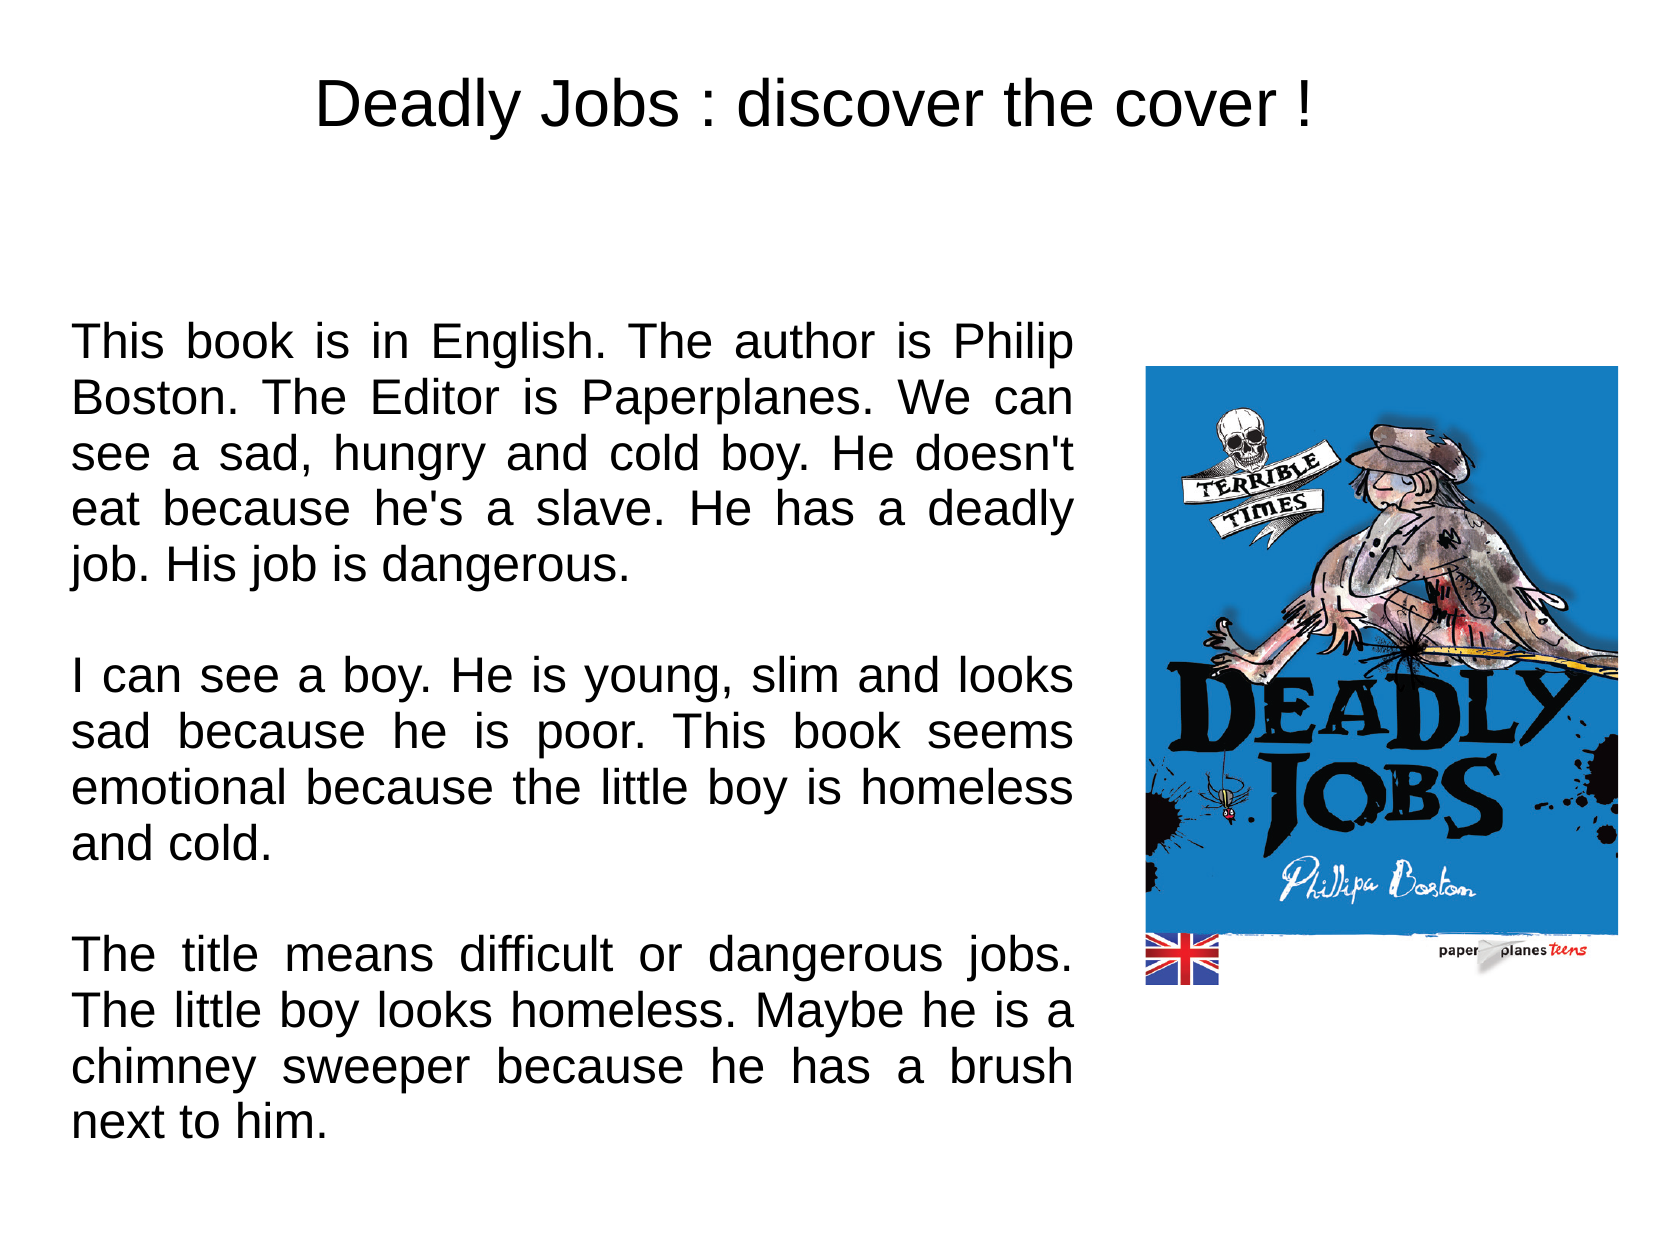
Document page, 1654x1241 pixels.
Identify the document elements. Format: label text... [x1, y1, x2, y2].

picture [1145, 366, 1619, 985]
title Deadly Jobs : discover the cover ! [70, 0, 1559, 208]
subtitle This book is in English. The author is Philip Boston. The Editor is Paperplanes. We can see a sad, hungry and cold boy. He doesn't eat because he's a slave. He has a deadly job. His job is dangerous. I can see a boy. He is young, slim and looks sad because he is poor. This book seems emotional because the little boy is homeless and cold. The title means difficult or dangerous jobs. The little boy looks homeless. Maybe he is a chimney sweeper because he has a brush next to him. [70, 187, 1075, 1241]
